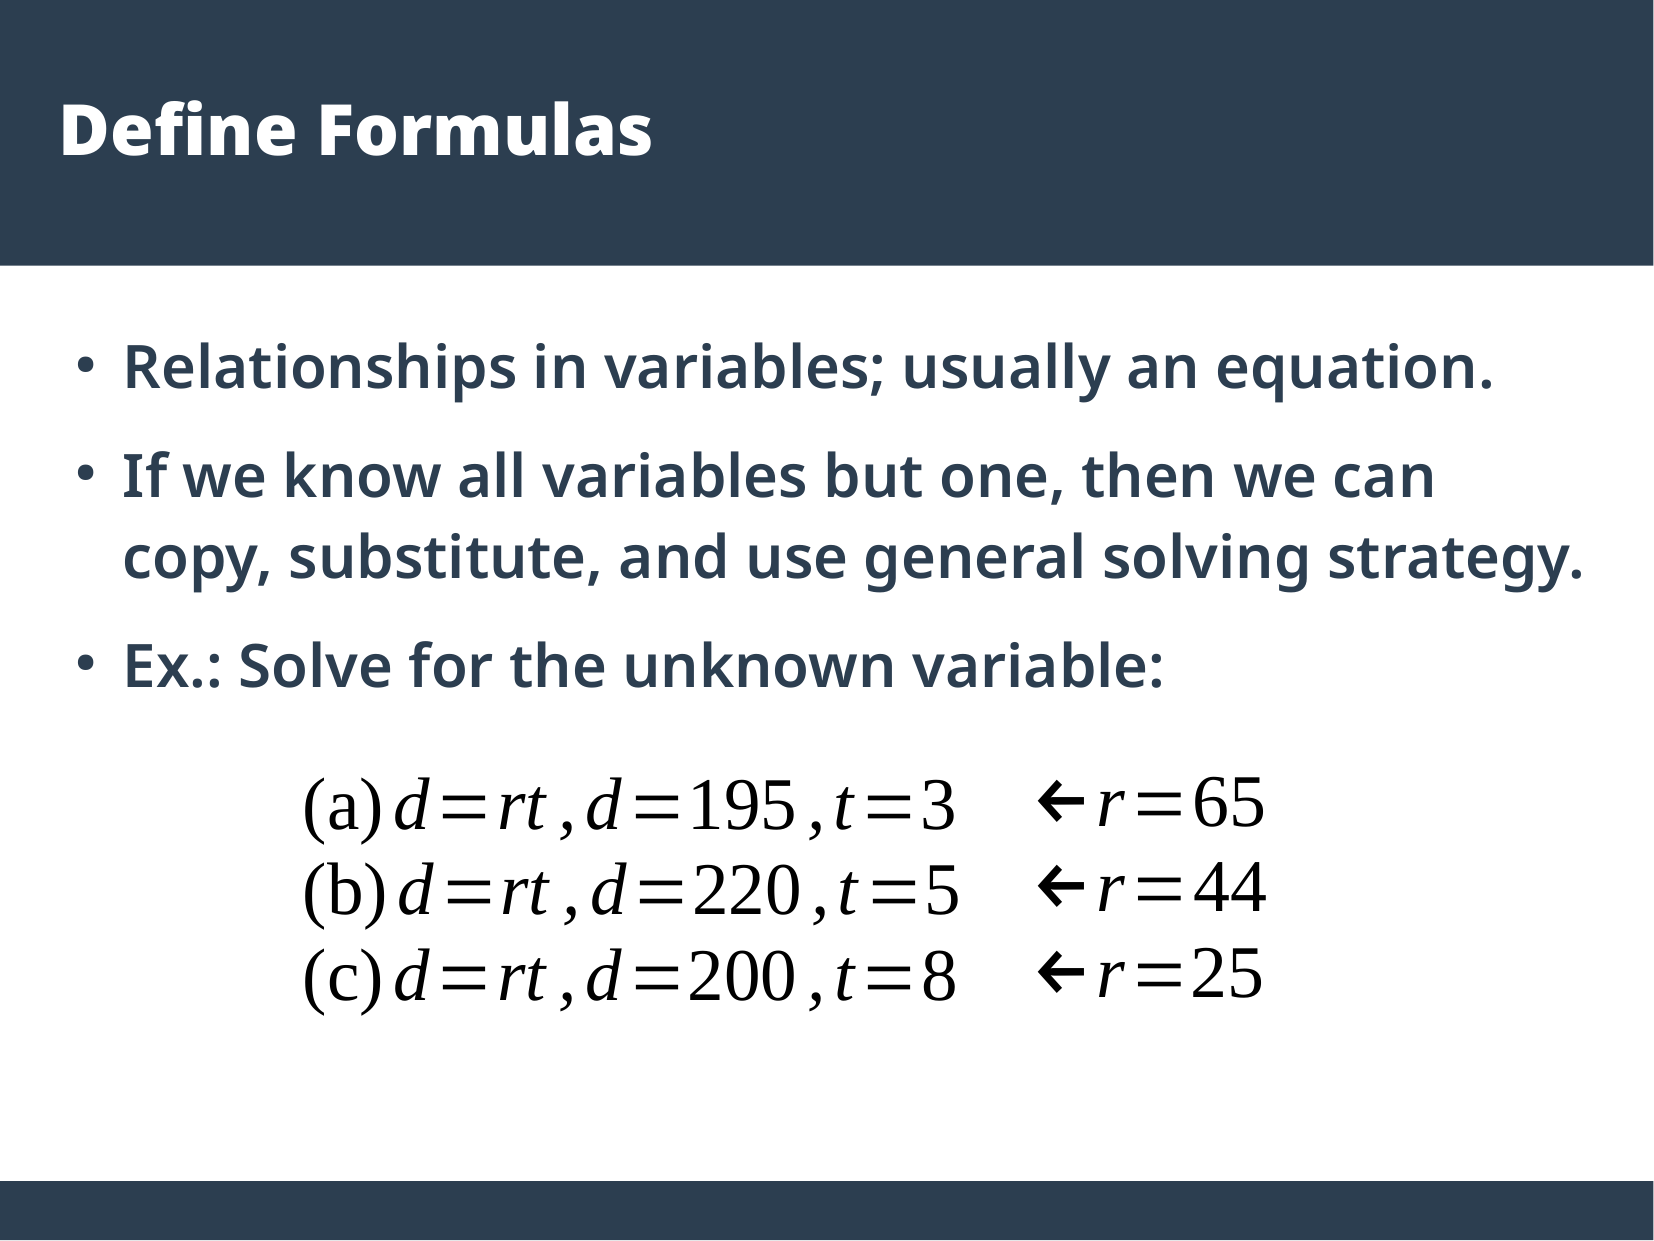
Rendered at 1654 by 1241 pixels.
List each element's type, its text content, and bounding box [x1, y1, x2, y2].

chart [1025, 759, 1277, 1014]
title Define Formulas [59, 49, 1595, 207]
chart [296, 762, 969, 1017]
list Relationships in variables; usually an equation. If we know all variables but one, then we can copy, substitute, and use general solving strategy. Ex.: Solve for the unknown variable: [59, 324, 1595, 721]
